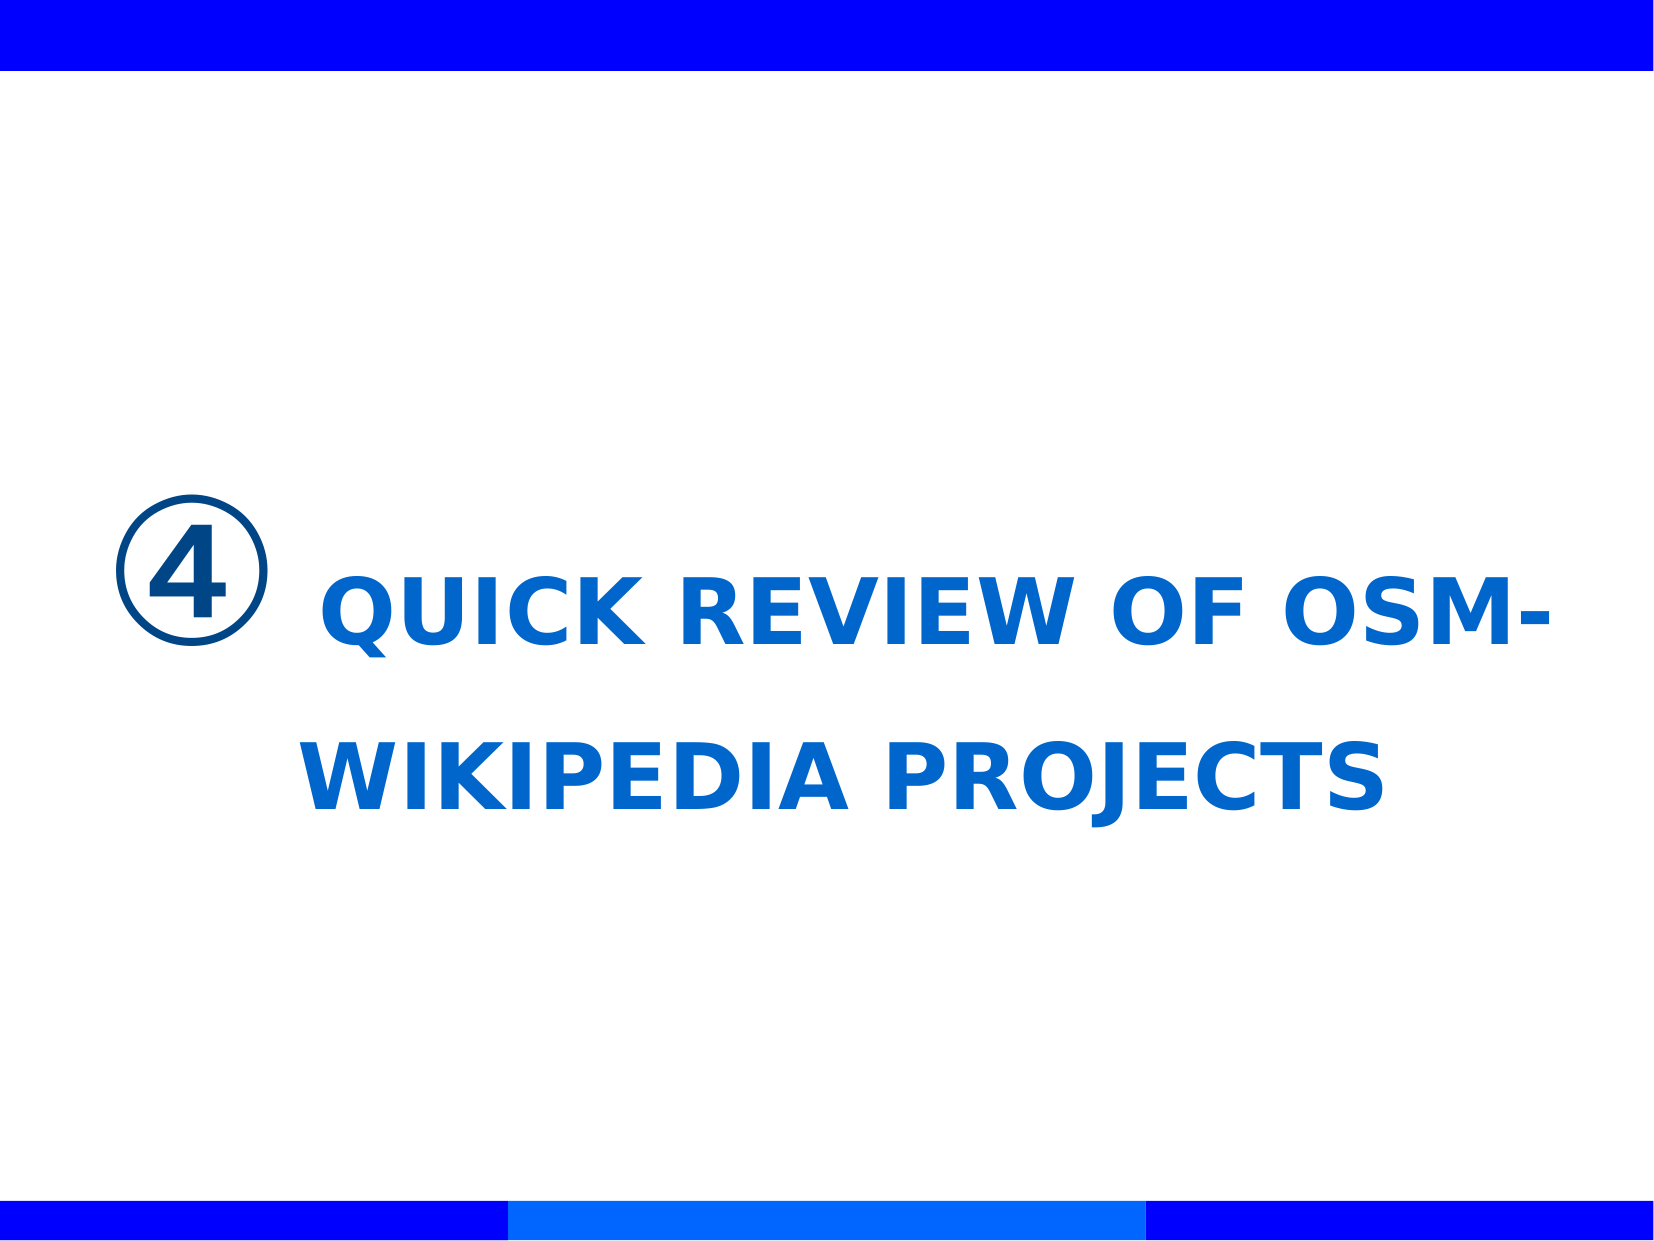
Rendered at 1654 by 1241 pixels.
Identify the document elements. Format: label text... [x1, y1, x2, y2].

text_box QUICK REVIEW OF OSM-WIKIPEDIA PROJECTS [53, 466, 1601, 774]
